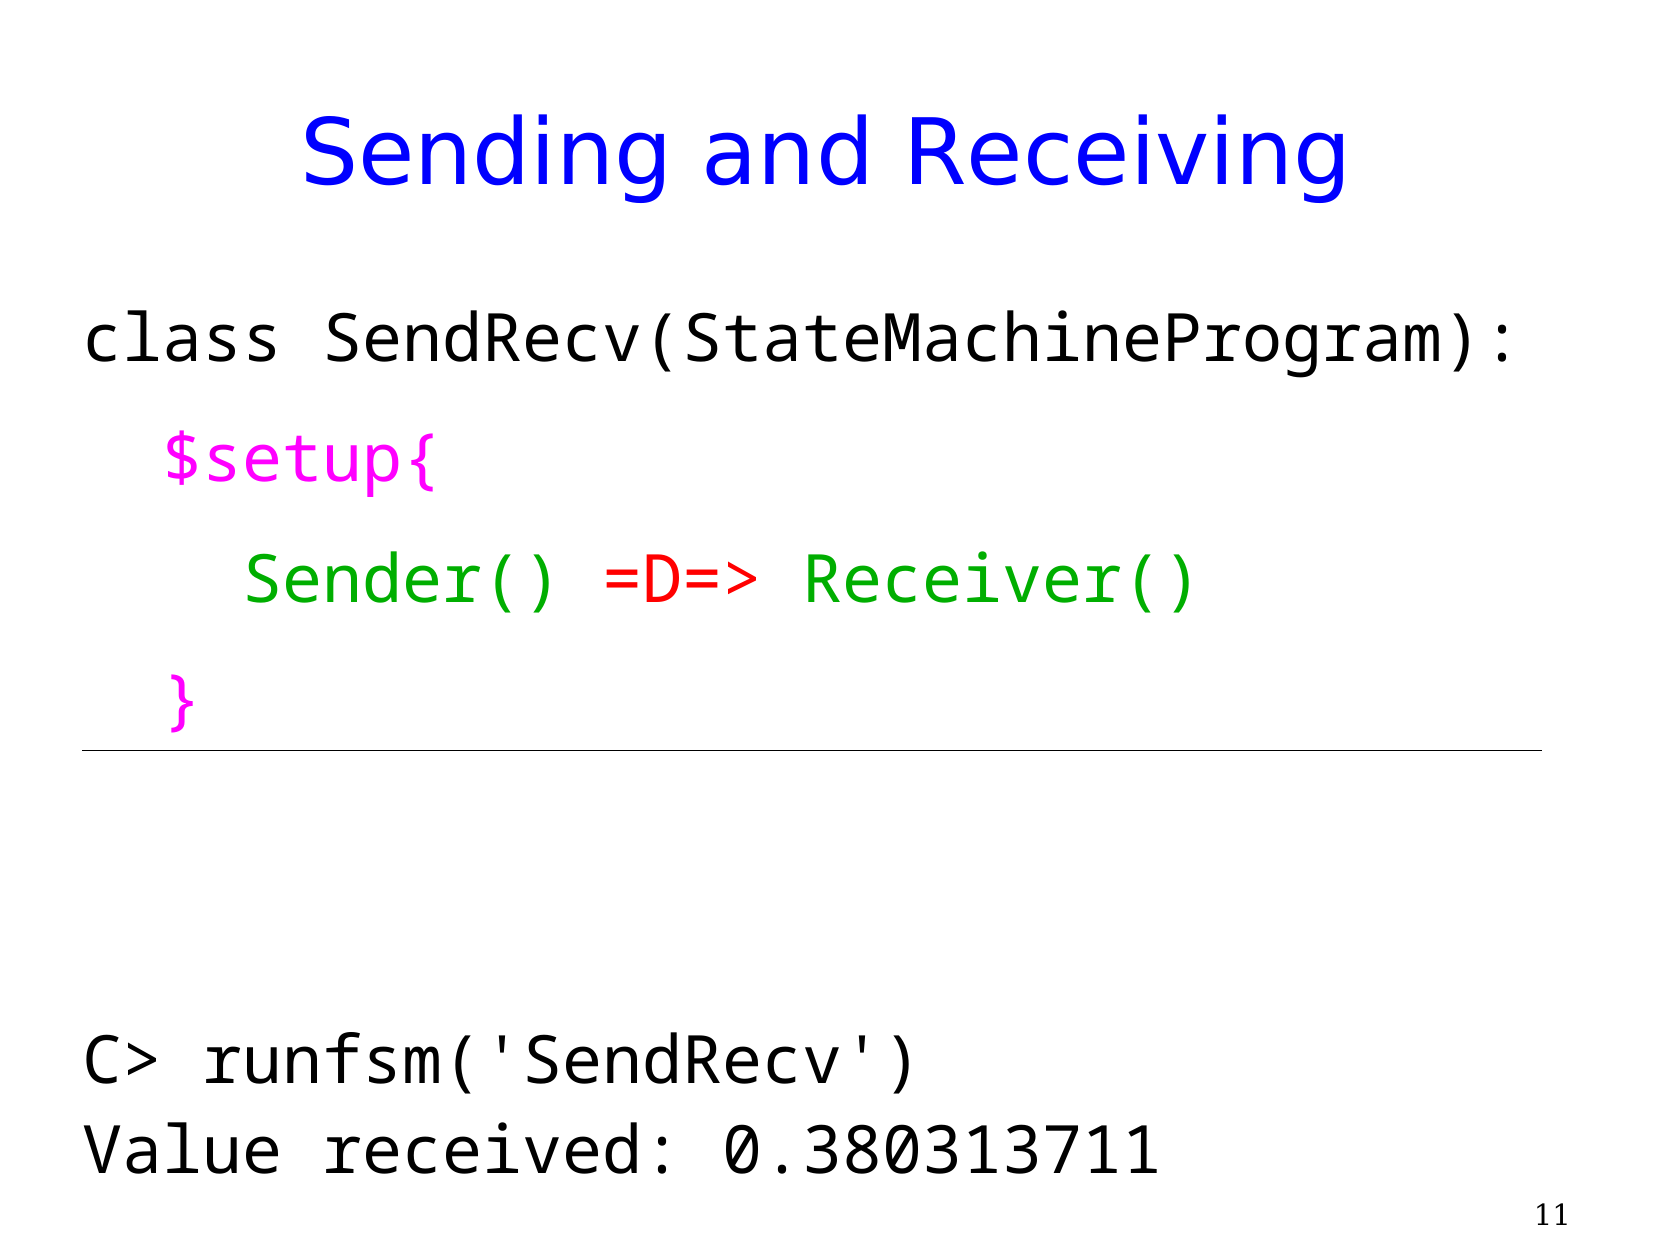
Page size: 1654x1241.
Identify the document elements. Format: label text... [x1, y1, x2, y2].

title Sending and Receiving [82, 49, 1571, 257]
list class SendRecv(StateMachineProgram): $setup{ Sender() =D=> Receiver() } C> runfsm('SendRecv') Value received: 0.380313711 [82, 290, 1571, 1109]
